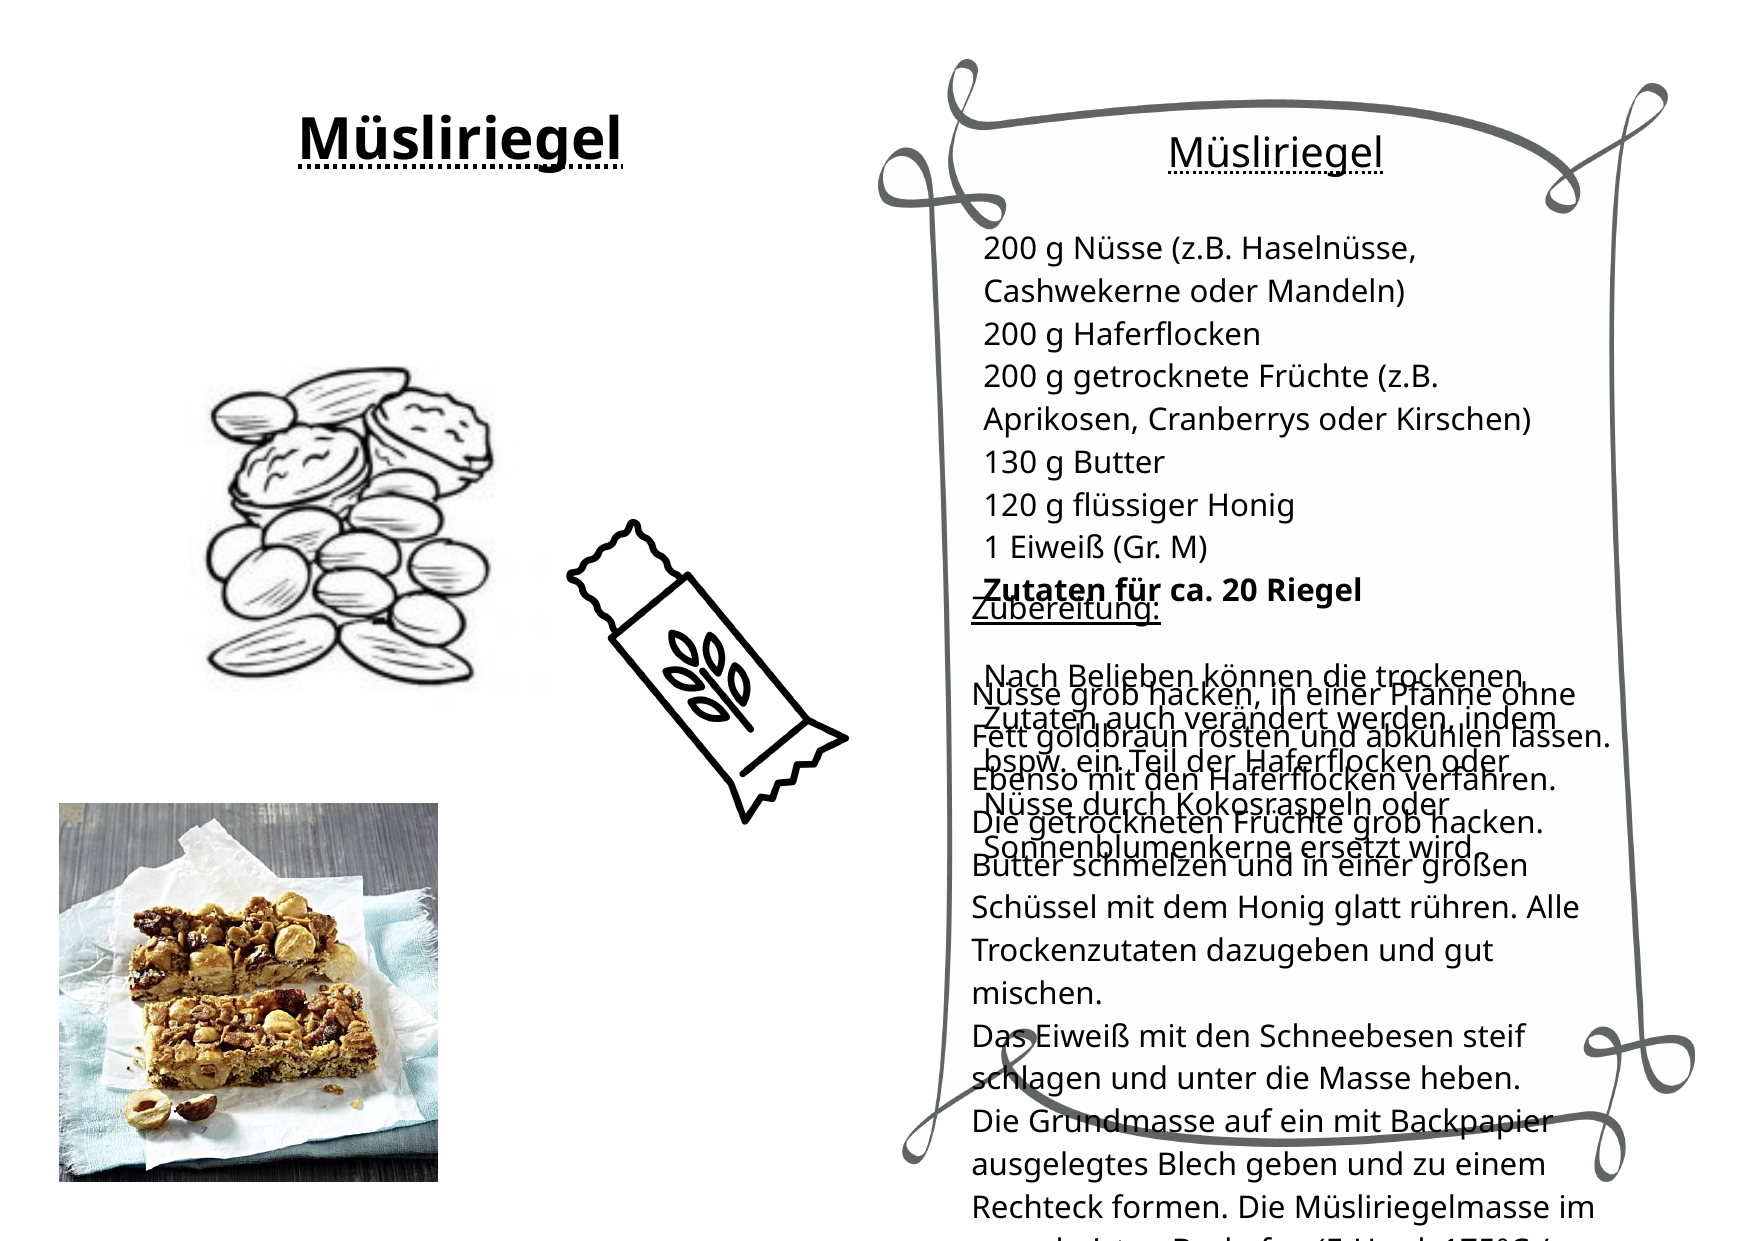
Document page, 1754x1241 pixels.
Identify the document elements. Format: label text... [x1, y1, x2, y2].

text_box Müsliriegel [980, 70, 1571, 232]
text_box Zubereitung: Nüsse grob hacken, in einer Pfanne ohne Fett goldbraun rösten und abkühlen lassen. Ebenso mit den Haferflocken verfahren. Die getrockneten Früchte grob hacken. Butter schmelzen und in einer großen Schüssel mit dem Honig glatt rühren. Alle Trockenzutaten dazugeben und gut mischen. Das Eiweiß mit den Schneebesen steif schlagen und unter die Masse heben. Die Grundmasse auf ein mit Backpapier ausgelegtes Blech geben und zu einem Rechteck formen. Die Müsliriegelmasse im vorgeheizten Backofen (E-Herd: 175°C / Umluft: 150°C) ca. 25 Minuten backen, bis sie leicht gebräunt und fest ist. Schließlich 10-15 Minuten abkühlen lassen und in ca. 20 Müsliriegel schneiden. Kühl und trocken gelagert halten sich die Riegel ungefähr zwei Wochen. [956, 578, 1629, 1219]
picture [188, 59, 1695, 1182]
picture [59, 803, 438, 1182]
text_box Müsliriegel [59, 78, 863, 196]
text_box 200 g Nüsse (z.B. Haselnüsse, Cashwekerne oder Mandeln) 200 g Haferflocken 200 g getrocknete Früchte (z.B. Aprikosen, Cranberrys oder Kirschen) 130 g Butter 120 g flüssiger Honig 1 Eiweiß (Gr. M) Zutaten für ca. 20 Riegel Nach Belieben können die trockenen Zutaten auch verändert werden, indem bspw. ein Teil der Haferflocken oder Nüsse durch Kokosraspeln oder Sonnenblumenkerne ersetzt wird. [968, 218, 1607, 578]
